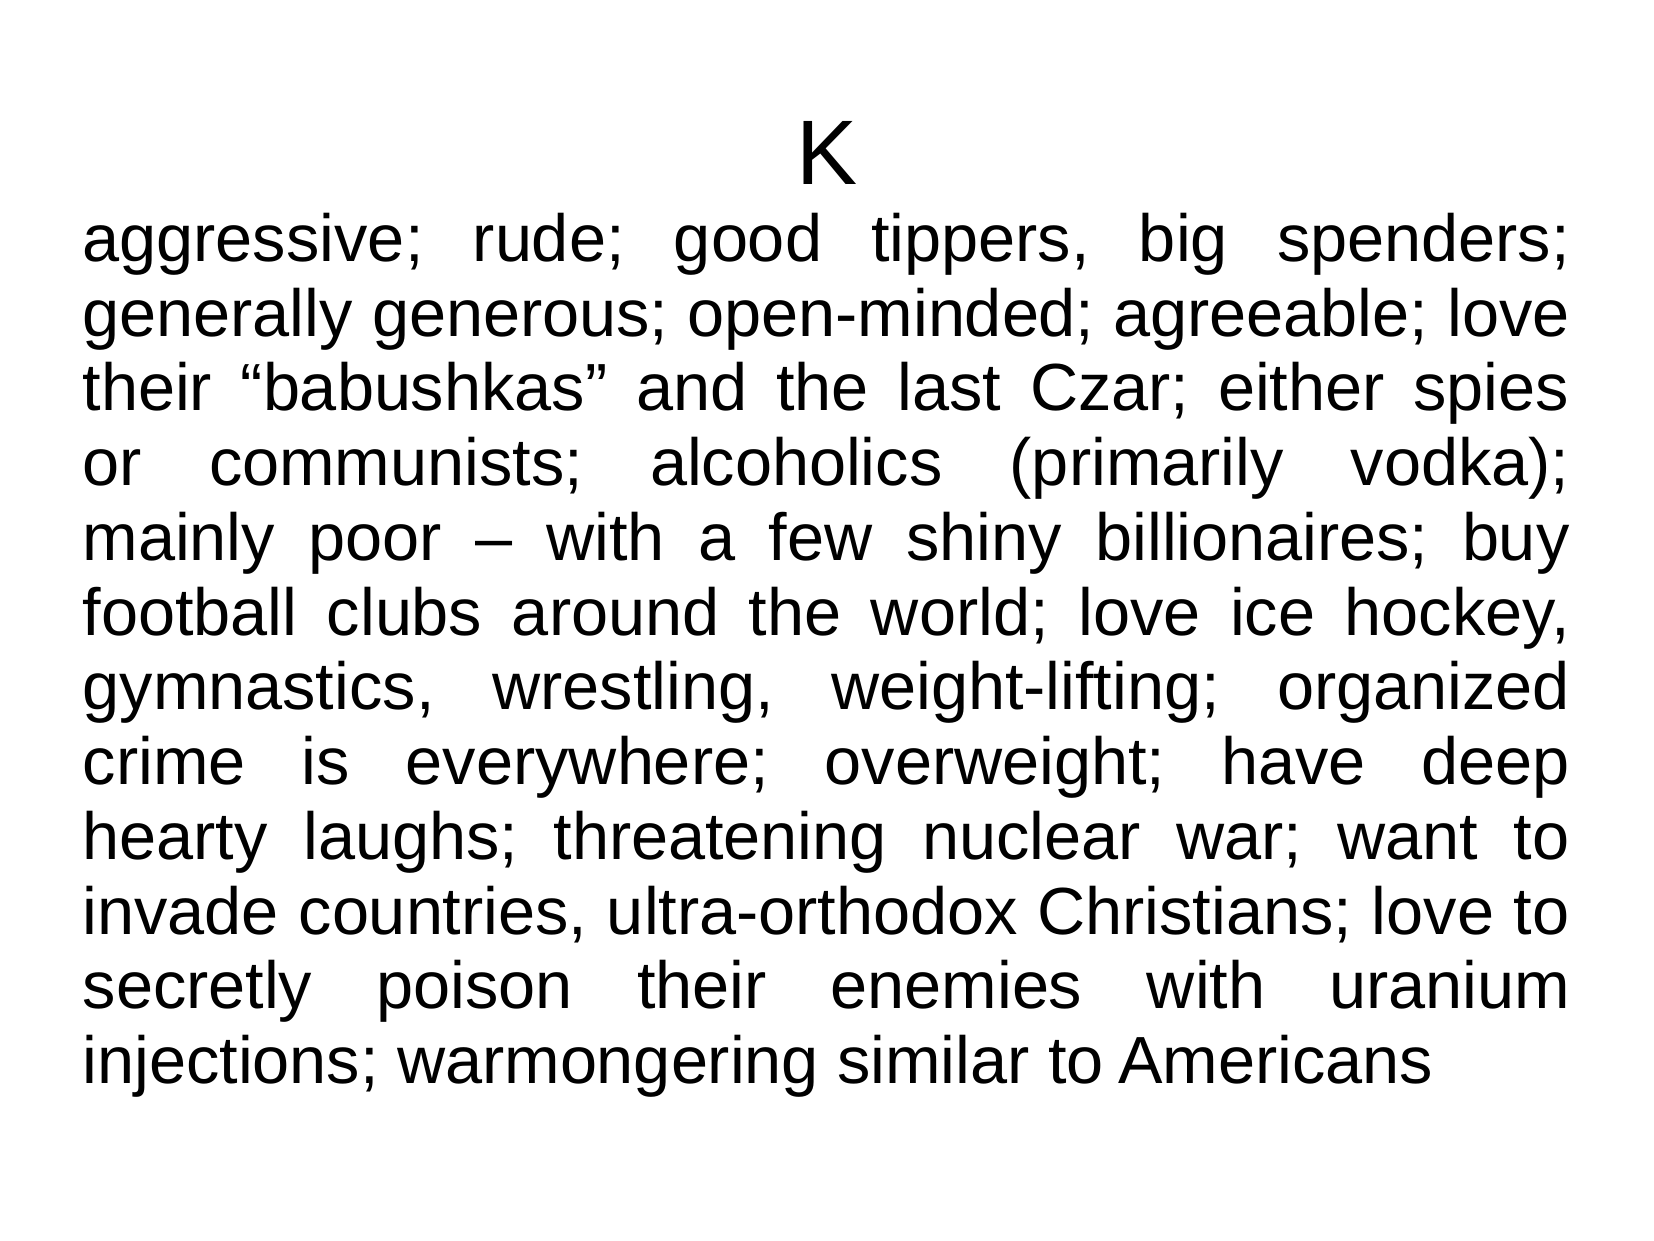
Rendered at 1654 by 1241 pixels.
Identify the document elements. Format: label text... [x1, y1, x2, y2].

list aggressive; rude; good tippers, big spenders; generally generous; open-minded; agreeable; love their “babushkas” and the last Czar; either spies or communists; alcoholics (primarily vodka); mainly poor – with a few shiny billionaires; buy football clubs around the world; love ice hockey, gymnastics, wrestling, weight-lifting; organized crime is everywhere; overweight; have deep hearty laughs; threatening nuclear war; want to invade countries, ultra-orthodox Christians; love to secretly poison their enemies with uranium injections; warmongering similar to Americans [82, 200, 1571, 1099]
title K [82, 49, 1571, 200]
